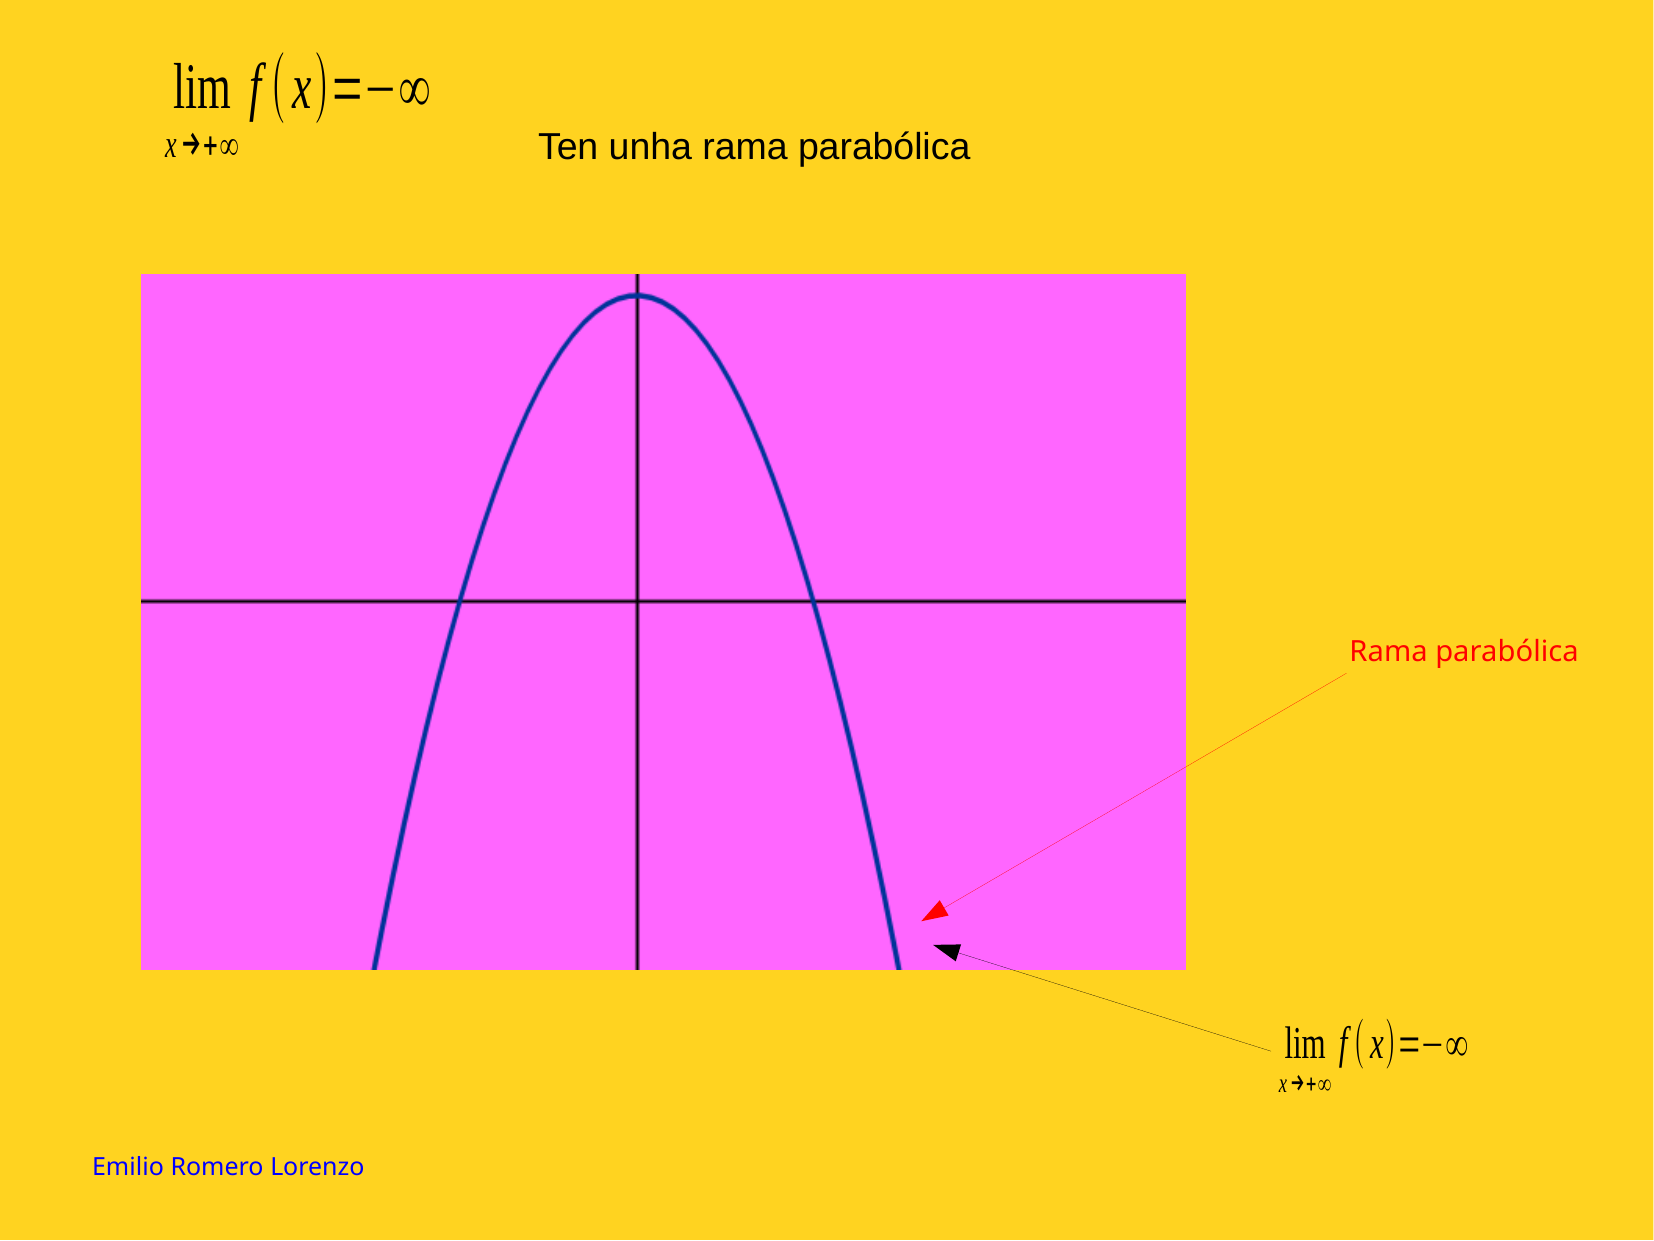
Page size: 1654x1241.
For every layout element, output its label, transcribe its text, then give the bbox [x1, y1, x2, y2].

chart [1270, 1015, 1477, 1099]
chart [154, 47, 443, 166]
text_box Ten unha rama parabólica [512, 118, 986, 175]
text_box Rama parabólica [1334, 622, 1591, 686]
text_box Emilio Romero Lorenzo [69, 1133, 378, 1205]
picture [141, 274, 1186, 970]
